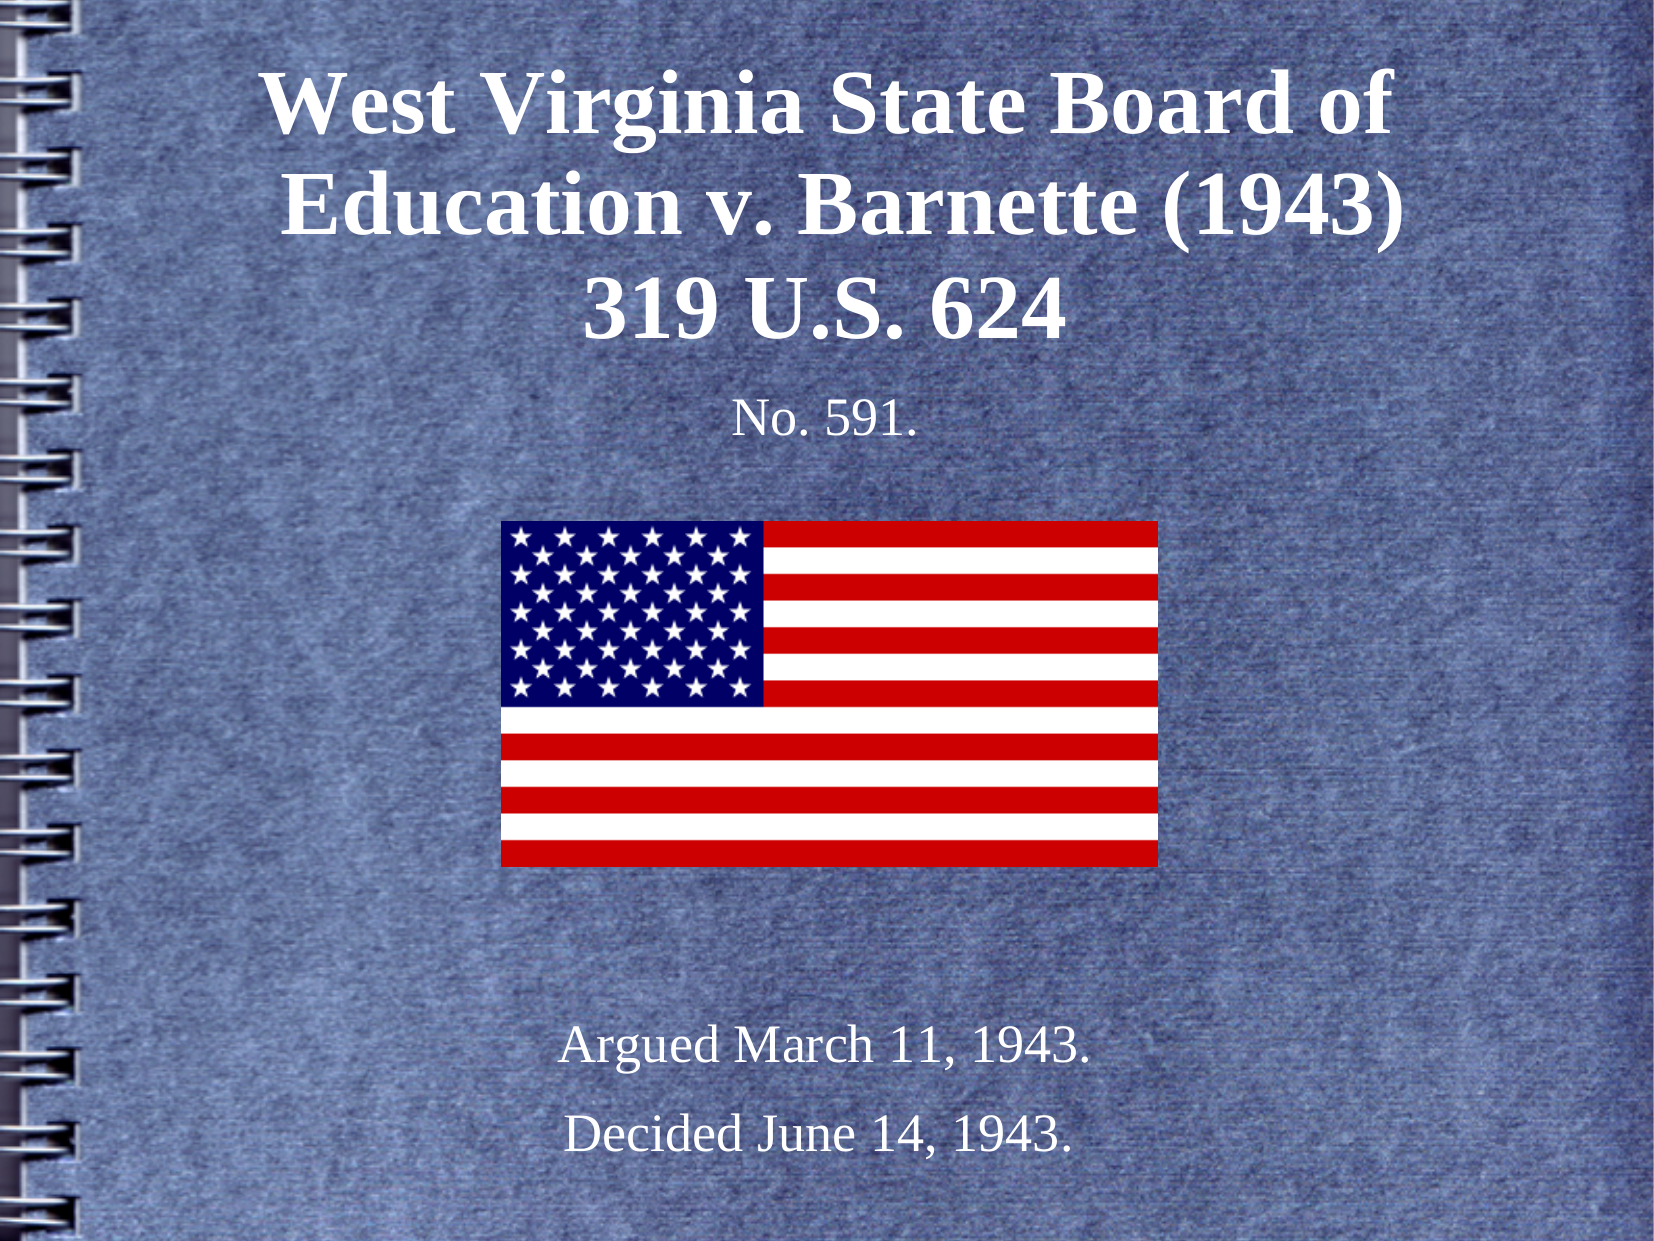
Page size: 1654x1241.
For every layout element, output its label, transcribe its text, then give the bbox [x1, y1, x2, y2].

picture [0, 0, 1654, 1241]
list 319 U.S. 624 No. 591. Argued March 11, 1943. Decided June 14, 1943. [134, 256, 1516, 1173]
title West Virginia State Board of Education v. Barnette (1943) [82, 49, 1571, 257]
